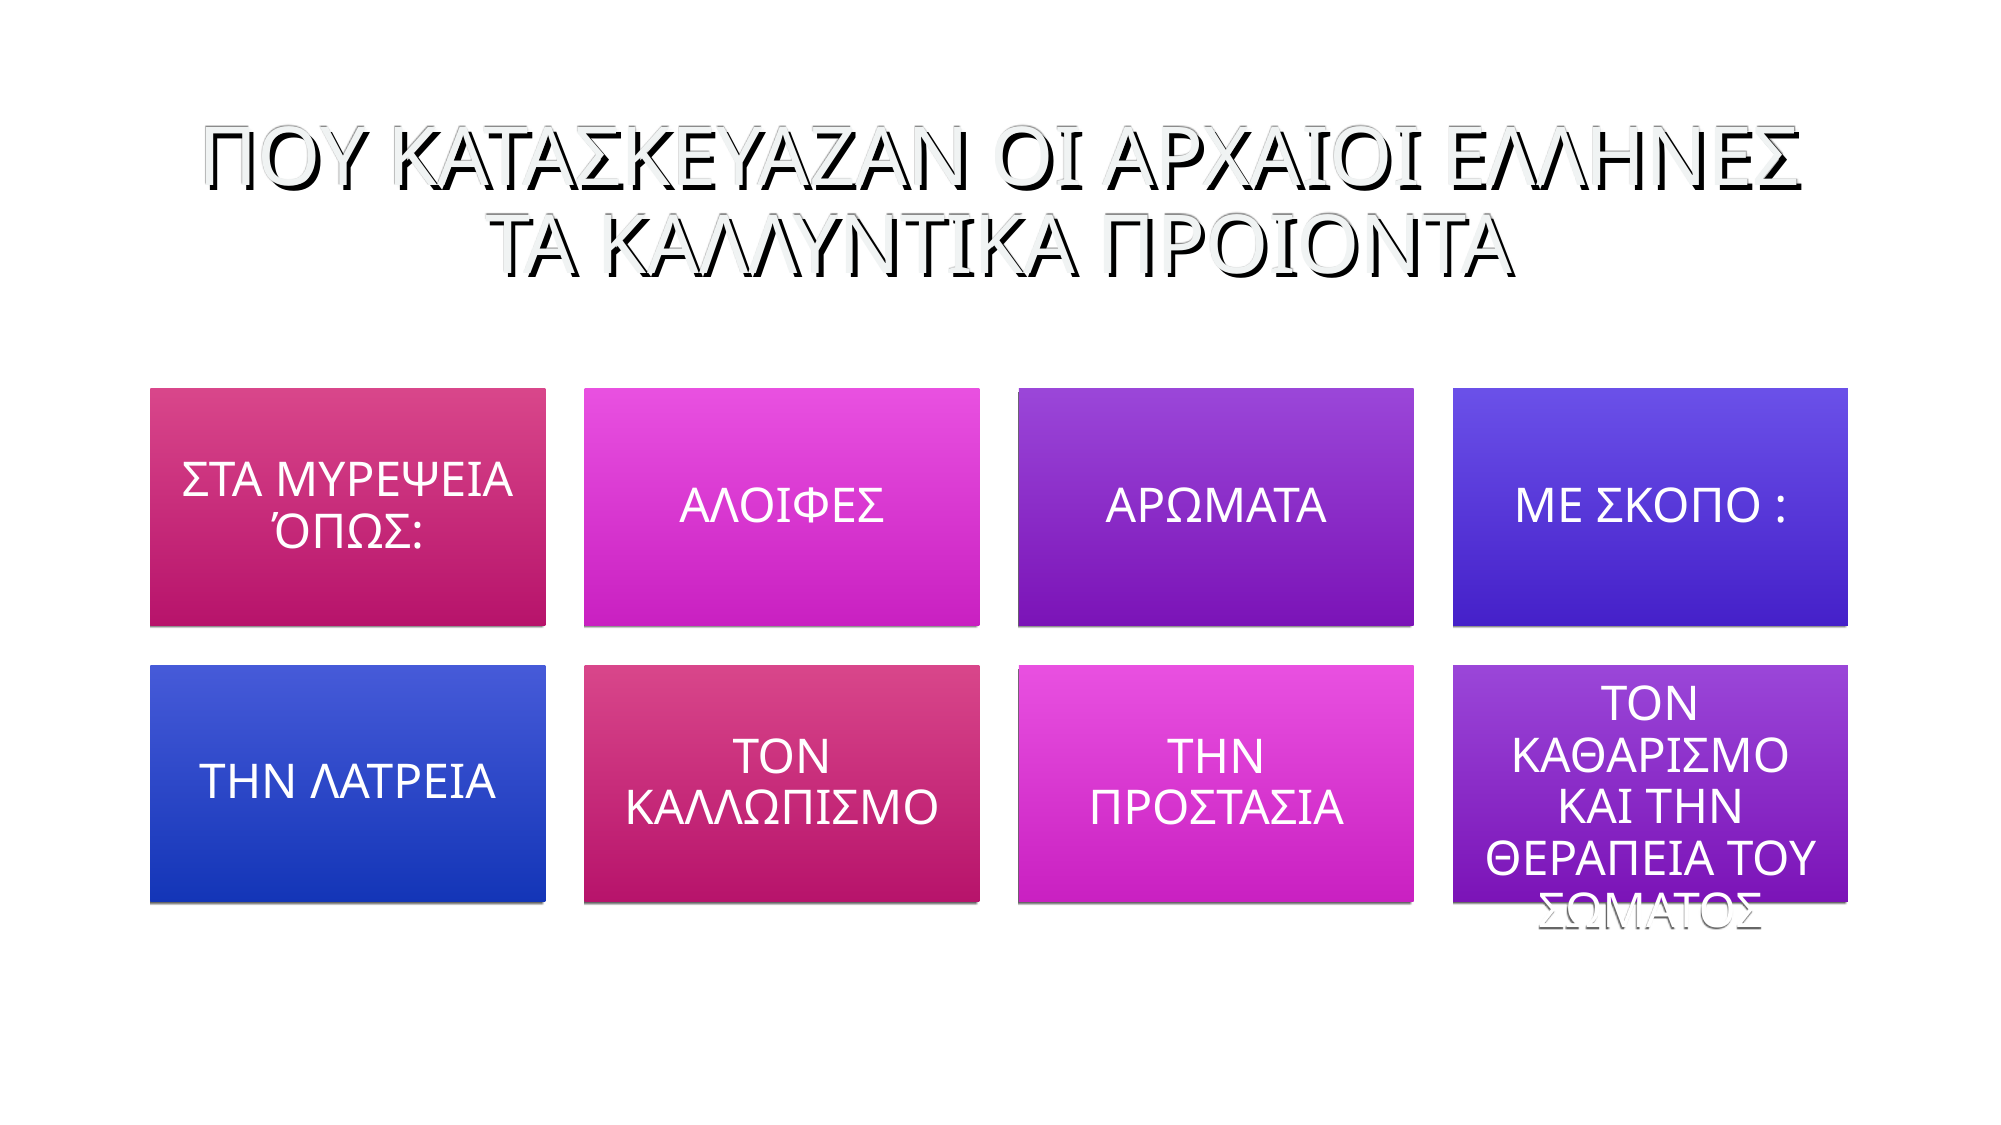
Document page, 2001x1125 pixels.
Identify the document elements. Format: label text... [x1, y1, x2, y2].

text_box ΤΗΝ ΛΑΤΡΕΙΑ [150, 665, 546, 902]
text_box ΤΗΝ ΠΡΟΣΤΑΣΙΑ [1018, 665, 1414, 902]
text_box ΑΡΩΜΑΤΑ [1018, 388, 1414, 626]
text_box ΤΟΝ ΚΑΘΑΡΙΣΜΟ ΚΑΙ ΤΗΝ ΘΕΡΑΠΕΙΑ ΤΟΥ ΣΩΜΑΤΟΣ [1453, 665, 1848, 902]
text_box ΤΟΝ ΚΑΛΛΩΠΙΣΜΟ [584, 665, 980, 902]
text_box ΜΕ ΣΚΟΠΟ : [1453, 388, 1848, 626]
title ΠΟΥ ΚΑΤΑΣΚΕΥΑΖΑΝ ΟΙ ΑΡΧΑΙΟΙ ΕΛΛΗΝΕΣ ΤΑ ΚΑΛΛΥΝΤΙΚΑ ΠΡΟΙΟΝΤΑ [149, 99, 1849, 307]
text_box ΑΛΟΙΦΕΣ [584, 388, 980, 626]
text_box ΣΤΑ ΜΥΡΕΨΕΙΑ ΌΠΩΣ: [150, 388, 546, 626]
